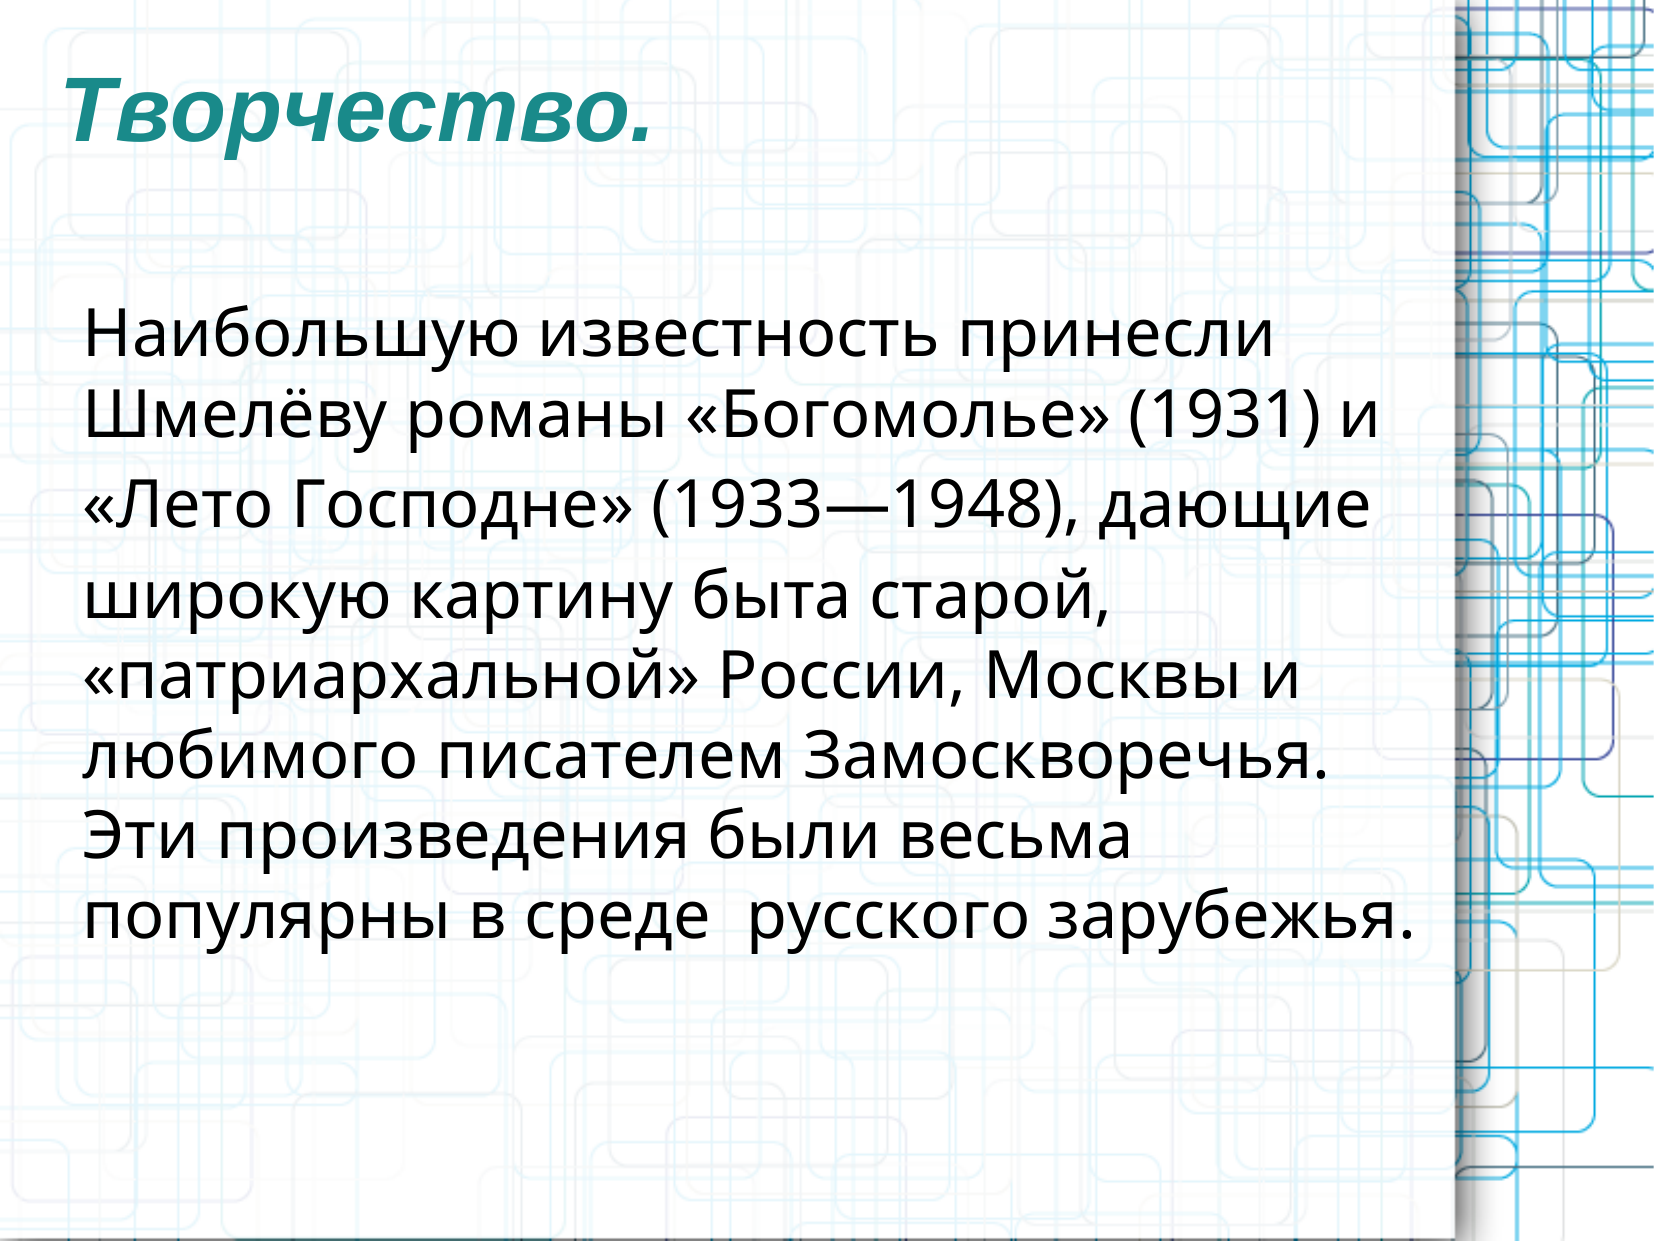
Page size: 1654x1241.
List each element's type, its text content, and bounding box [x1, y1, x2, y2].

list Наибольшую известность принесли Шмелёву романы «Богомолье» (1931) и «Лето Господне» (1933—1948), дающие широкую картину быта старой, «патриархальной» России, Москвы и любимого писателем Замоскворечья. Эти произведения были весьма популярны в среде русского зарубежья. [82, 290, 1418, 1109]
title Творчество. [59, 49, 1418, 257]
